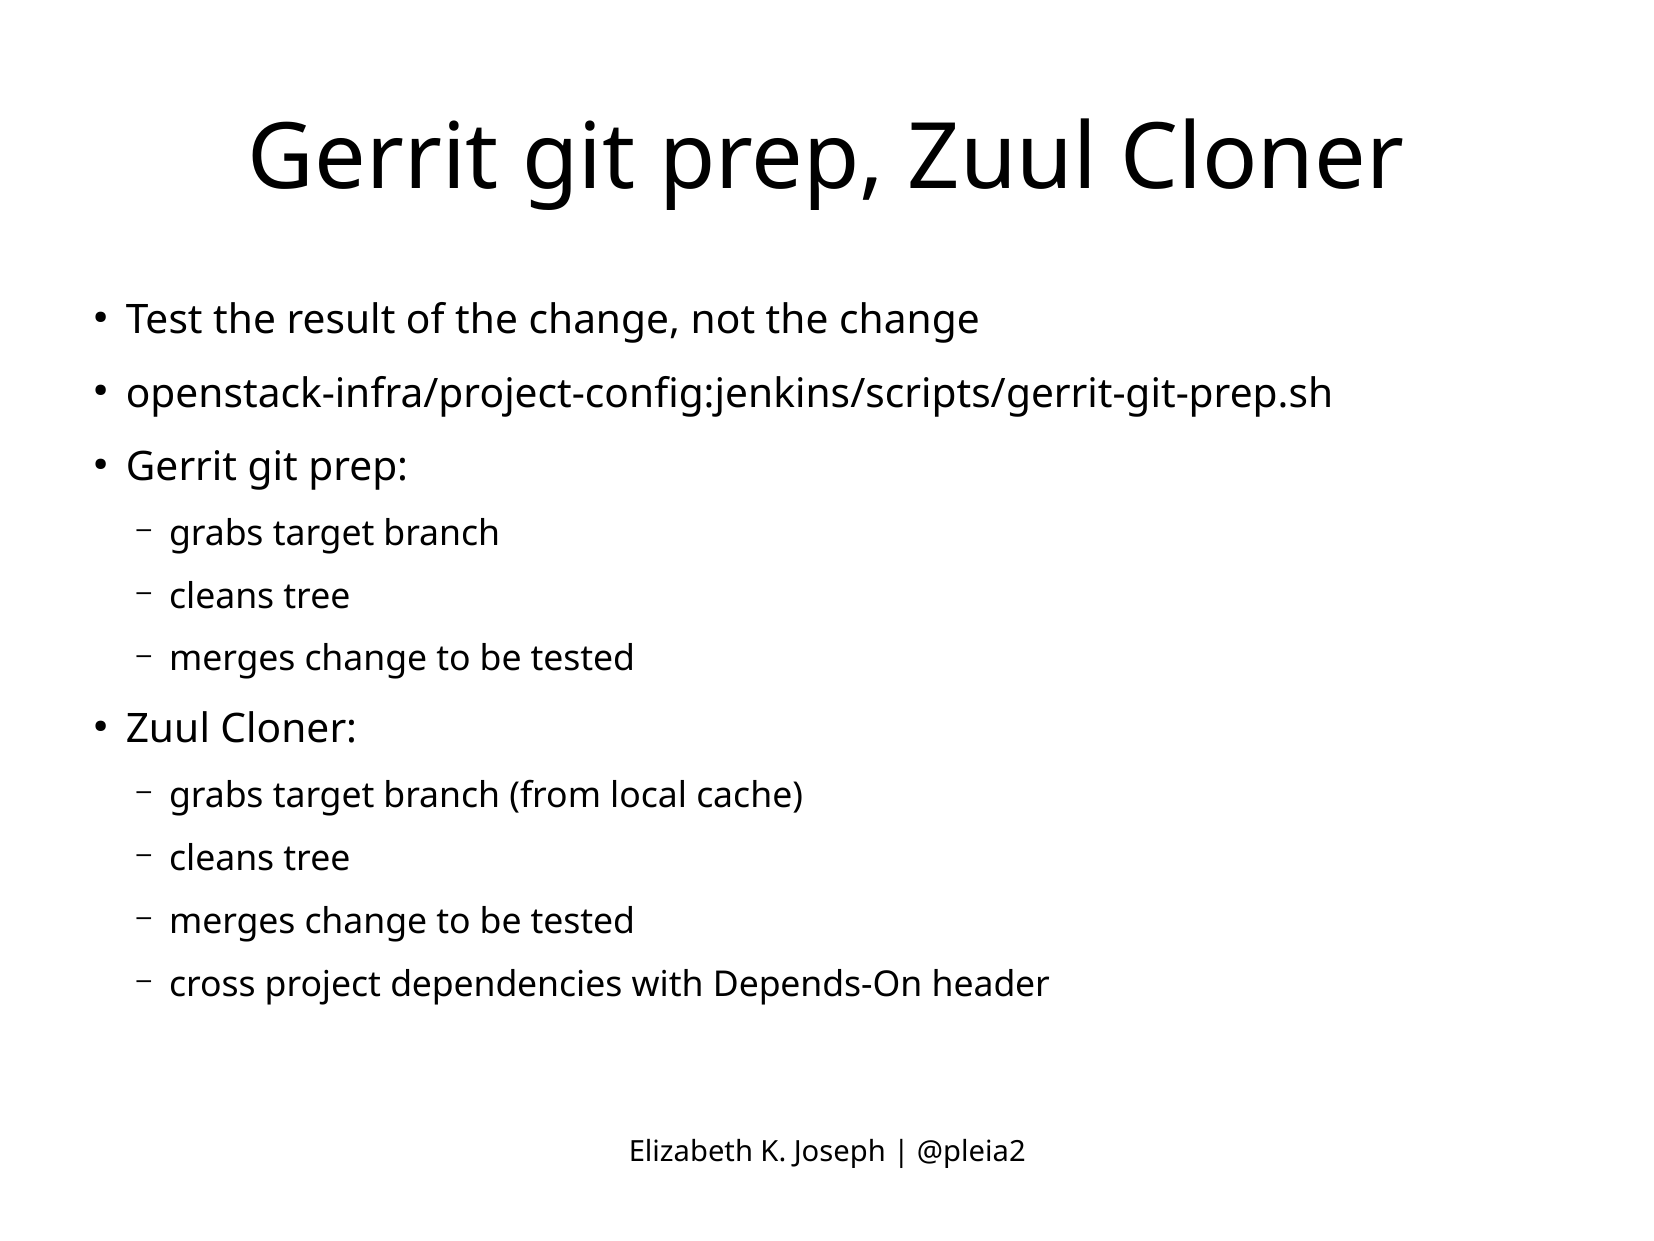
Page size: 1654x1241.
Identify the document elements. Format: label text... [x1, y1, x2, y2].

list Test the result of the change, not the change openstack-infra/project-config:jenkins/scripts/gerrit-git-prep.sh Gerrit git prep: grabs target branch cleans tree merges change to be tested Zuul Cloner: grabs target branch (from local cache) cleans tree merges change to be tested cross project dependencies with Depends-On header [82, 290, 1571, 1010]
title Gerrit git prep, Zuul Cloner [82, 49, 1571, 257]
